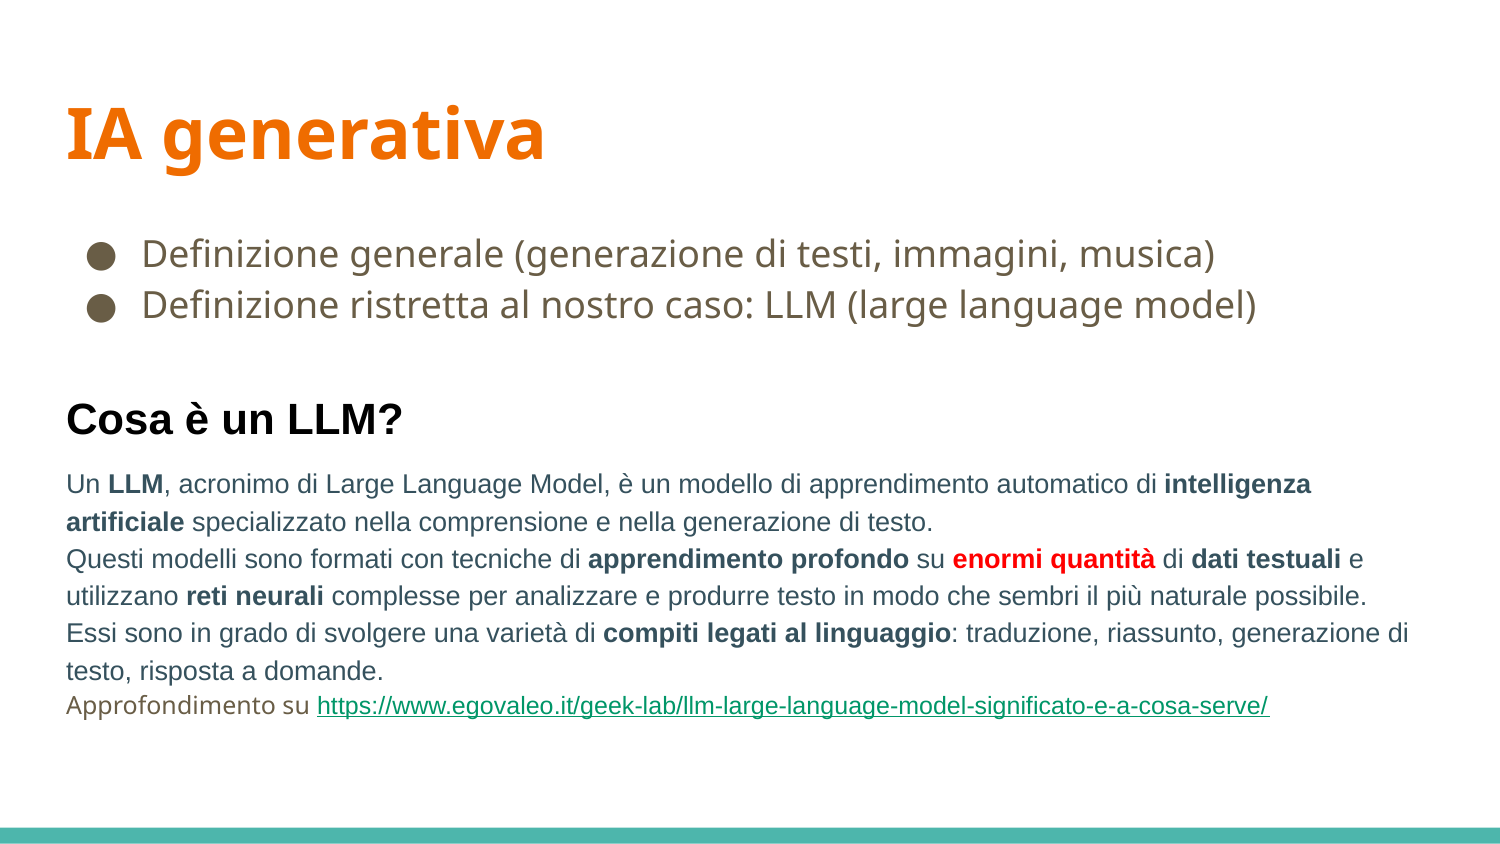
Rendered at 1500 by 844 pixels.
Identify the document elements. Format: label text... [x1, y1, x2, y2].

list Definizione generale (generazione di testi, immagini, musica) Definizione ristretta al nostro caso: LLM (large language model) Cosa è un LLM? Un LLM, acronimo di Large Language Model, è un modello di apprendimento automatico di intelligenza artificiale specializzato nella comprensione e nella generazione di testo. Questi modelli sono formati con tecniche di apprendimento profondo su enormi quantità di dati testuali e utilizzano reti neurali complesse per analizzare e produrre testo in modo che sembri il più naturale possibile. Essi sono in grado di svolgere una varietà di compiti legati al linguaggio: traduzione, riassunto, generazione di testo, risposta a domande. Approfondimento su https://www.egovaleo.it/geek-lab/llm-large-language-model-significato-e-a-cosa-serve/ [51, 207, 1449, 750]
title IA generativa [51, 72, 1449, 189]
